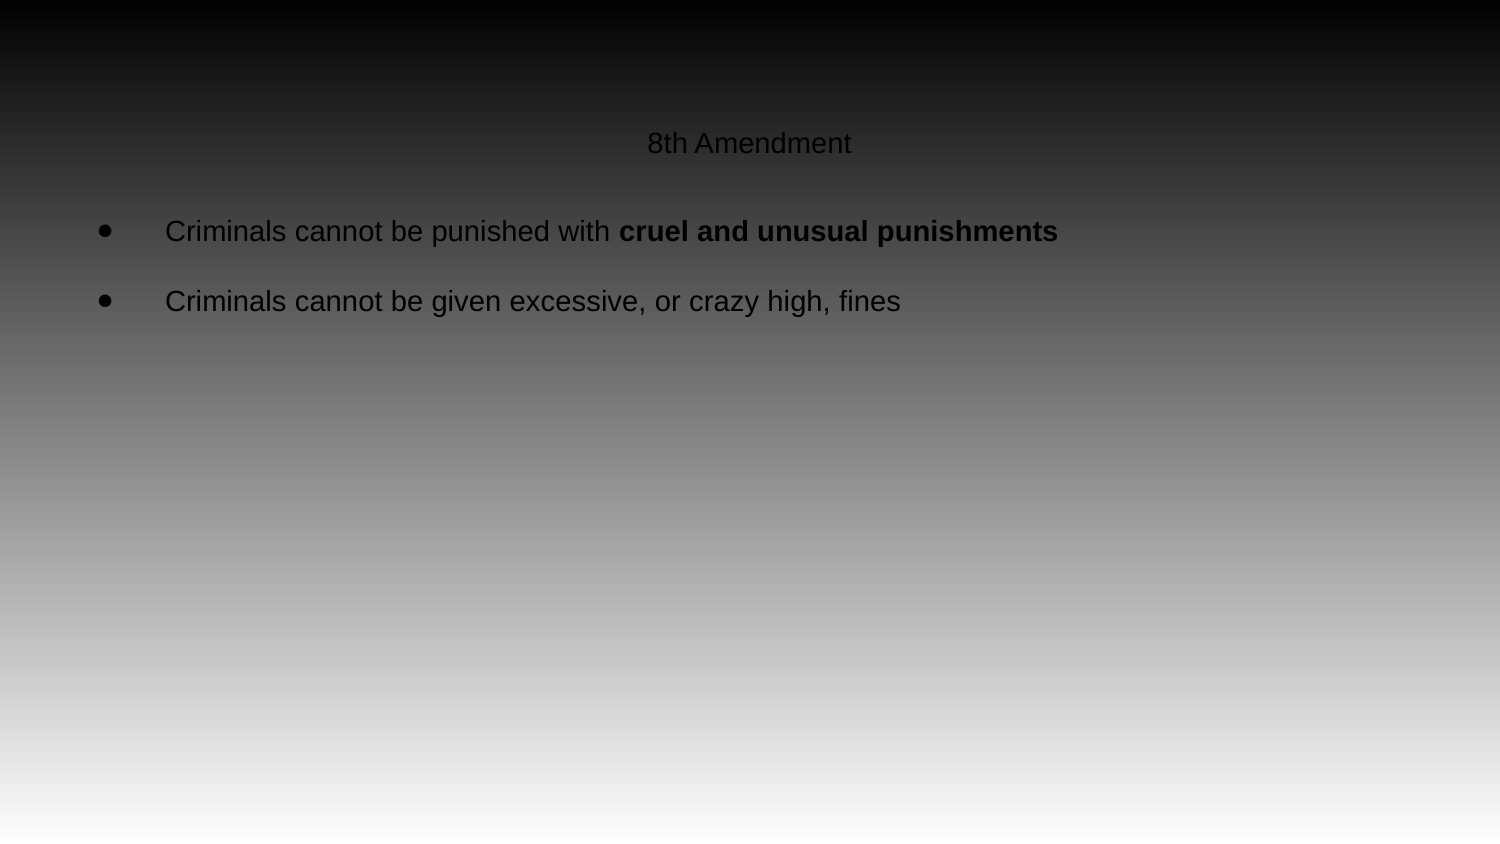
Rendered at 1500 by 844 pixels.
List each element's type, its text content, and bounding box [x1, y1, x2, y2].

list Criminals cannot be punished with cruel and unusual punishments Criminals cannot be given excessive, or crazy high, fines [75, 196, 1425, 808]
title 8th Amendment [75, 33, 1425, 175]
